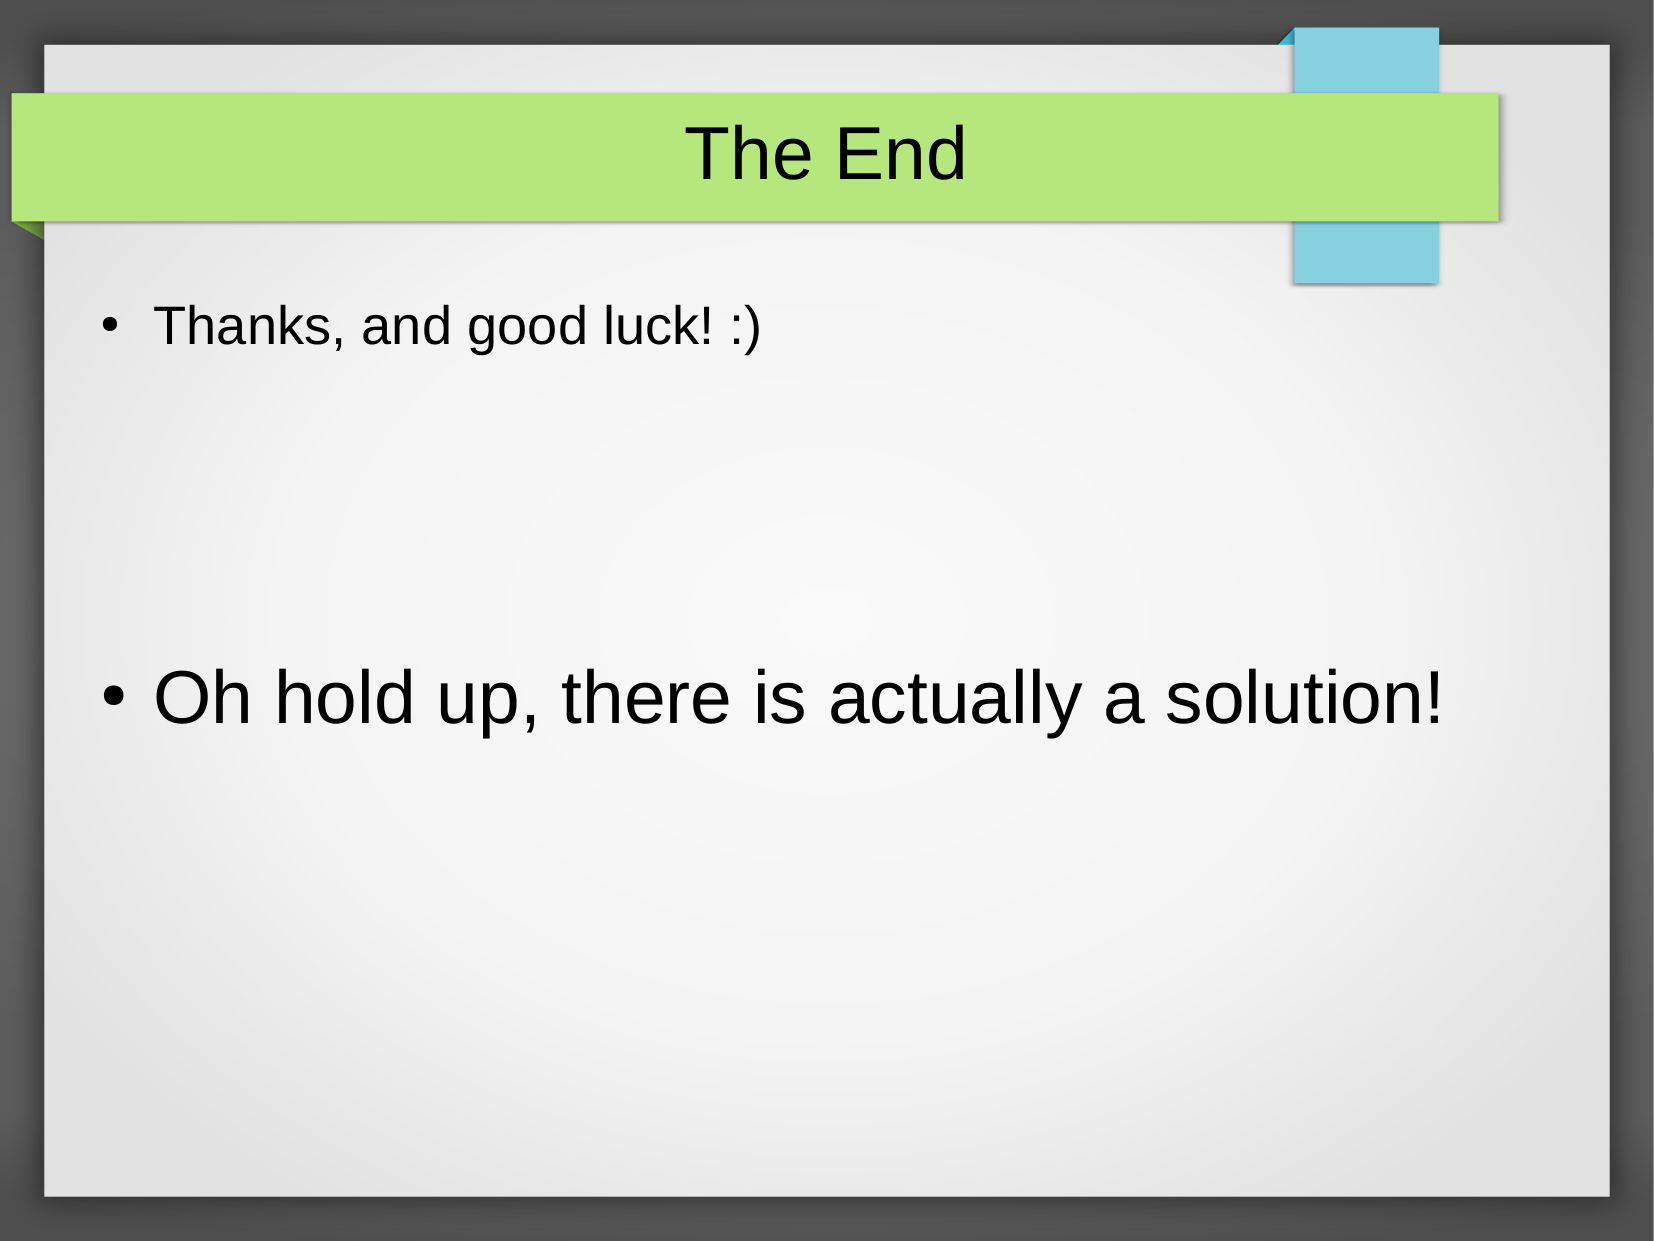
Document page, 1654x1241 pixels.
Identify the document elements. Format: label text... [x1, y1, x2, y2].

title The End [165, 94, 1489, 213]
list Thanks, and good luck! :) Oh hold up, there is actually a solution! [82, 295, 1571, 1015]
picture [0, 0, 1654, 1241]
